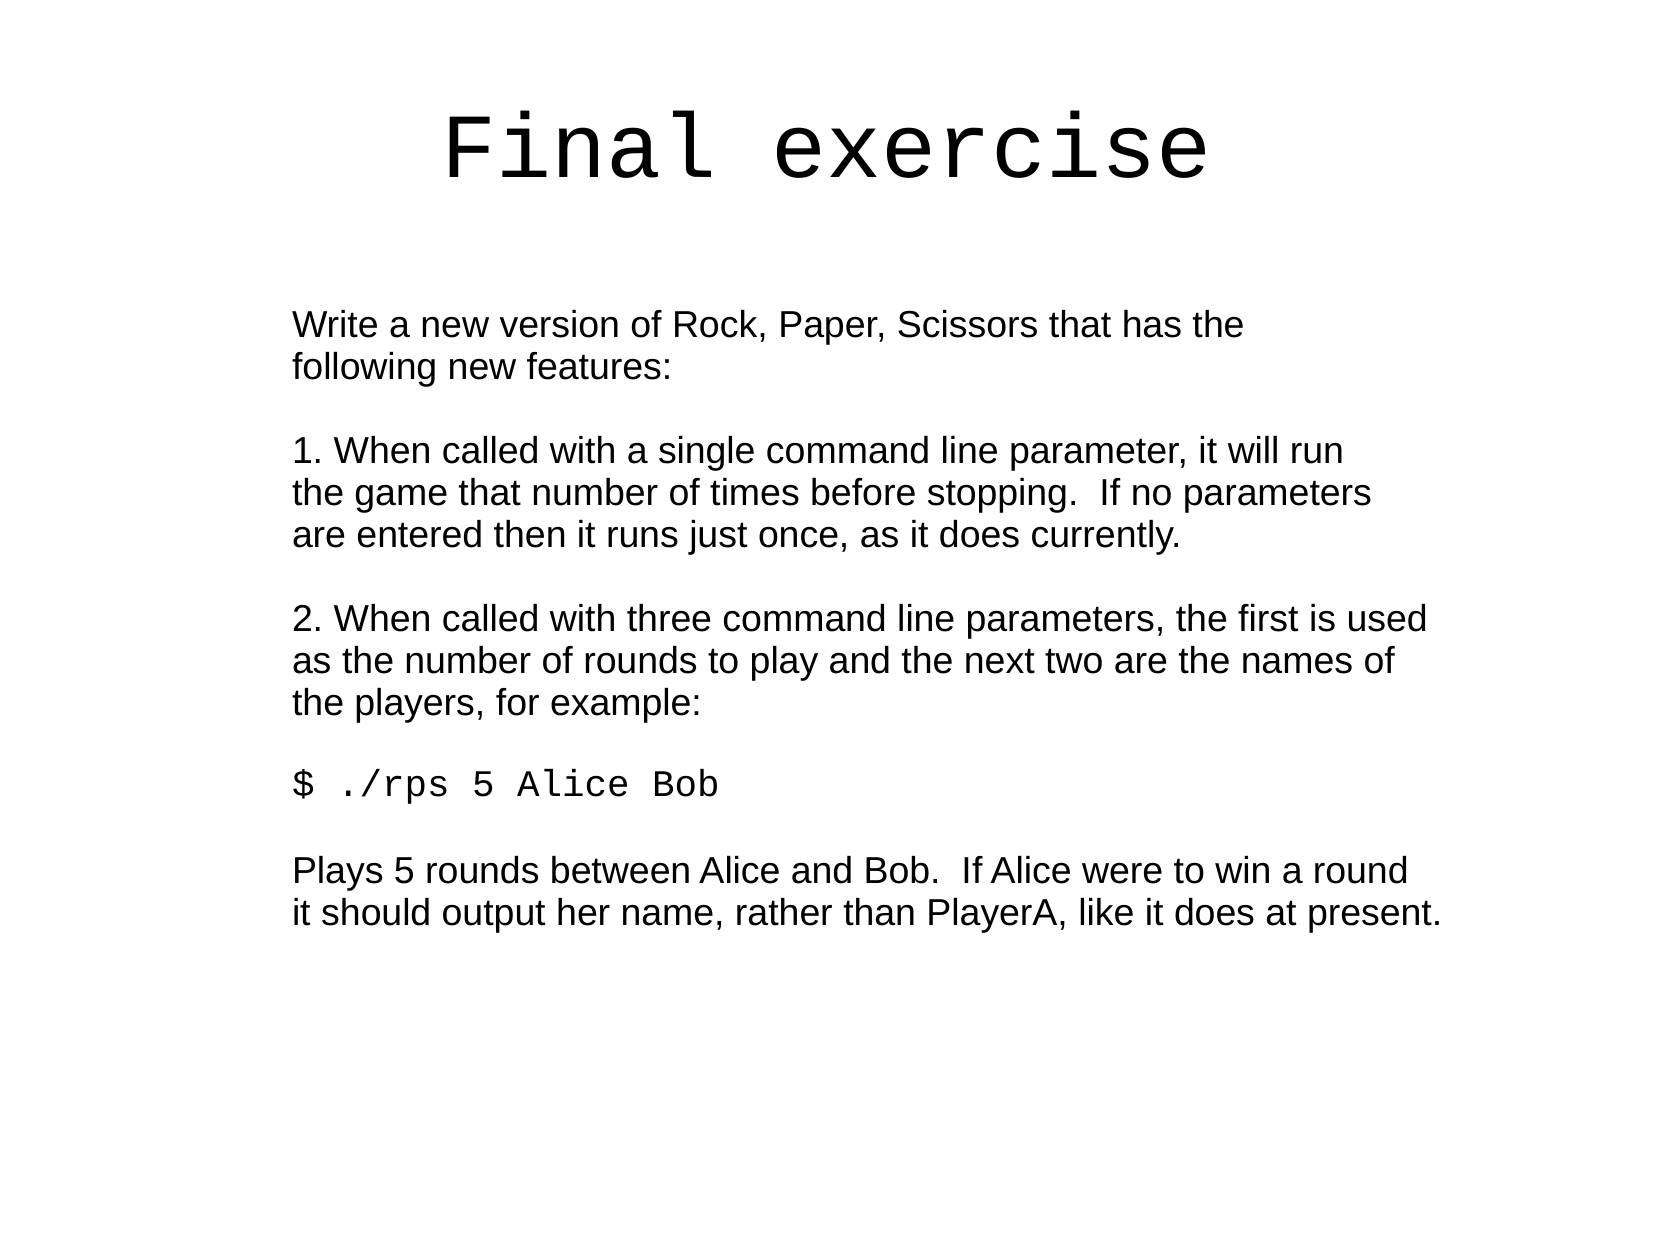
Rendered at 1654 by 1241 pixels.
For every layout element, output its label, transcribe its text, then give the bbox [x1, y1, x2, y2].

title Final exercise [82, 49, 1571, 257]
text_box Write a new version of Rock, Paper, Scissors that has the following new features: 1. When called with a single command line parameter, it will run the game that number of times before stopping. If no parameters are entered then it runs just once, as it does currently. 2. When called with three command line parameters, the first is used as the number of rounds to play and the next two are the names of the players, for example: $ ./rps 5 Alice Bob Plays 5 rounds between Alice and Bob. If Alice were to win a round it should output her name, rather than PlayerA, like it does at present. [277, 295, 1471, 1021]
